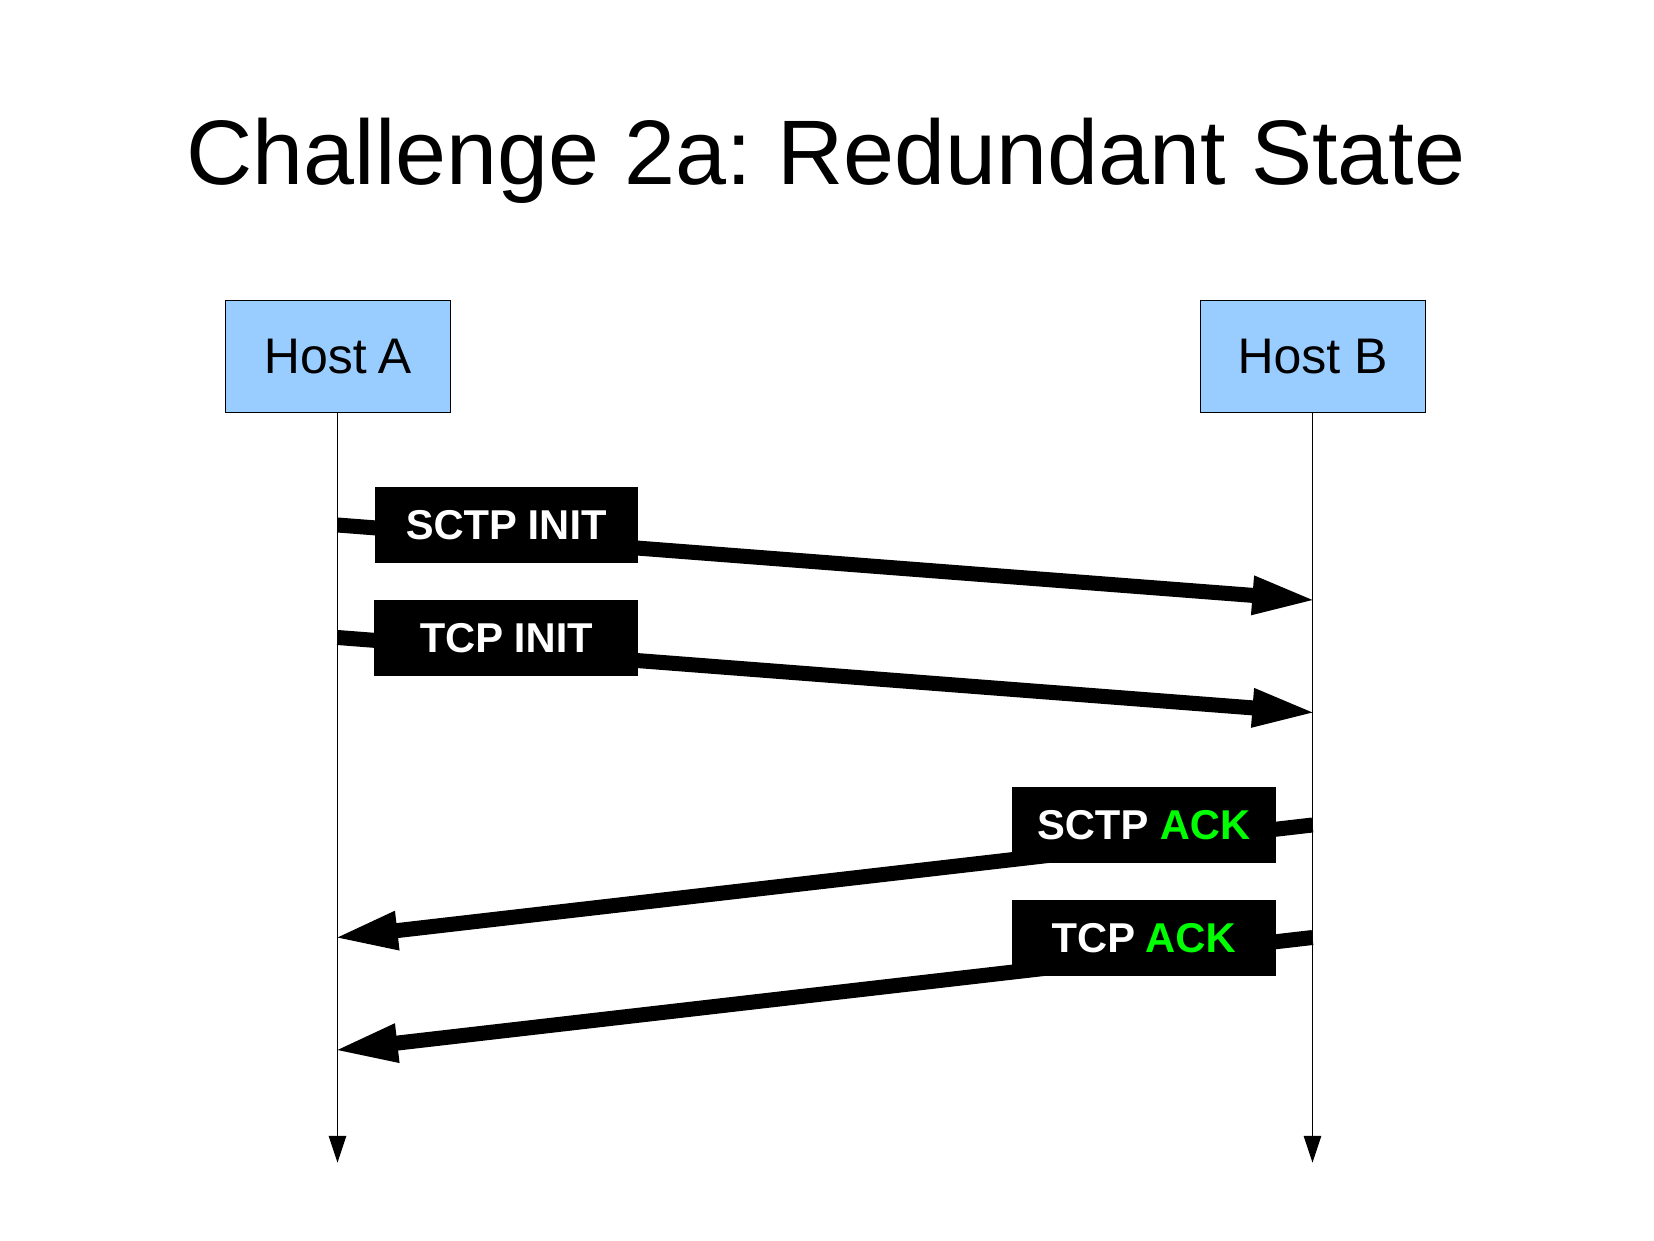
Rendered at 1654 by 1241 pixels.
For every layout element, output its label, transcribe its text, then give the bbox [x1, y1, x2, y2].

text_box SCTP ACK [1012, 787, 1276, 863]
text_box Host A [225, 300, 451, 413]
text_box SCTP INIT [375, 487, 638, 563]
text_box TCP INIT [374, 600, 638, 676]
text_box Host B [1200, 300, 1426, 413]
title Challenge 2a: Redundant State [82, 49, 1571, 257]
text_box TCP ACK [1012, 900, 1276, 976]
